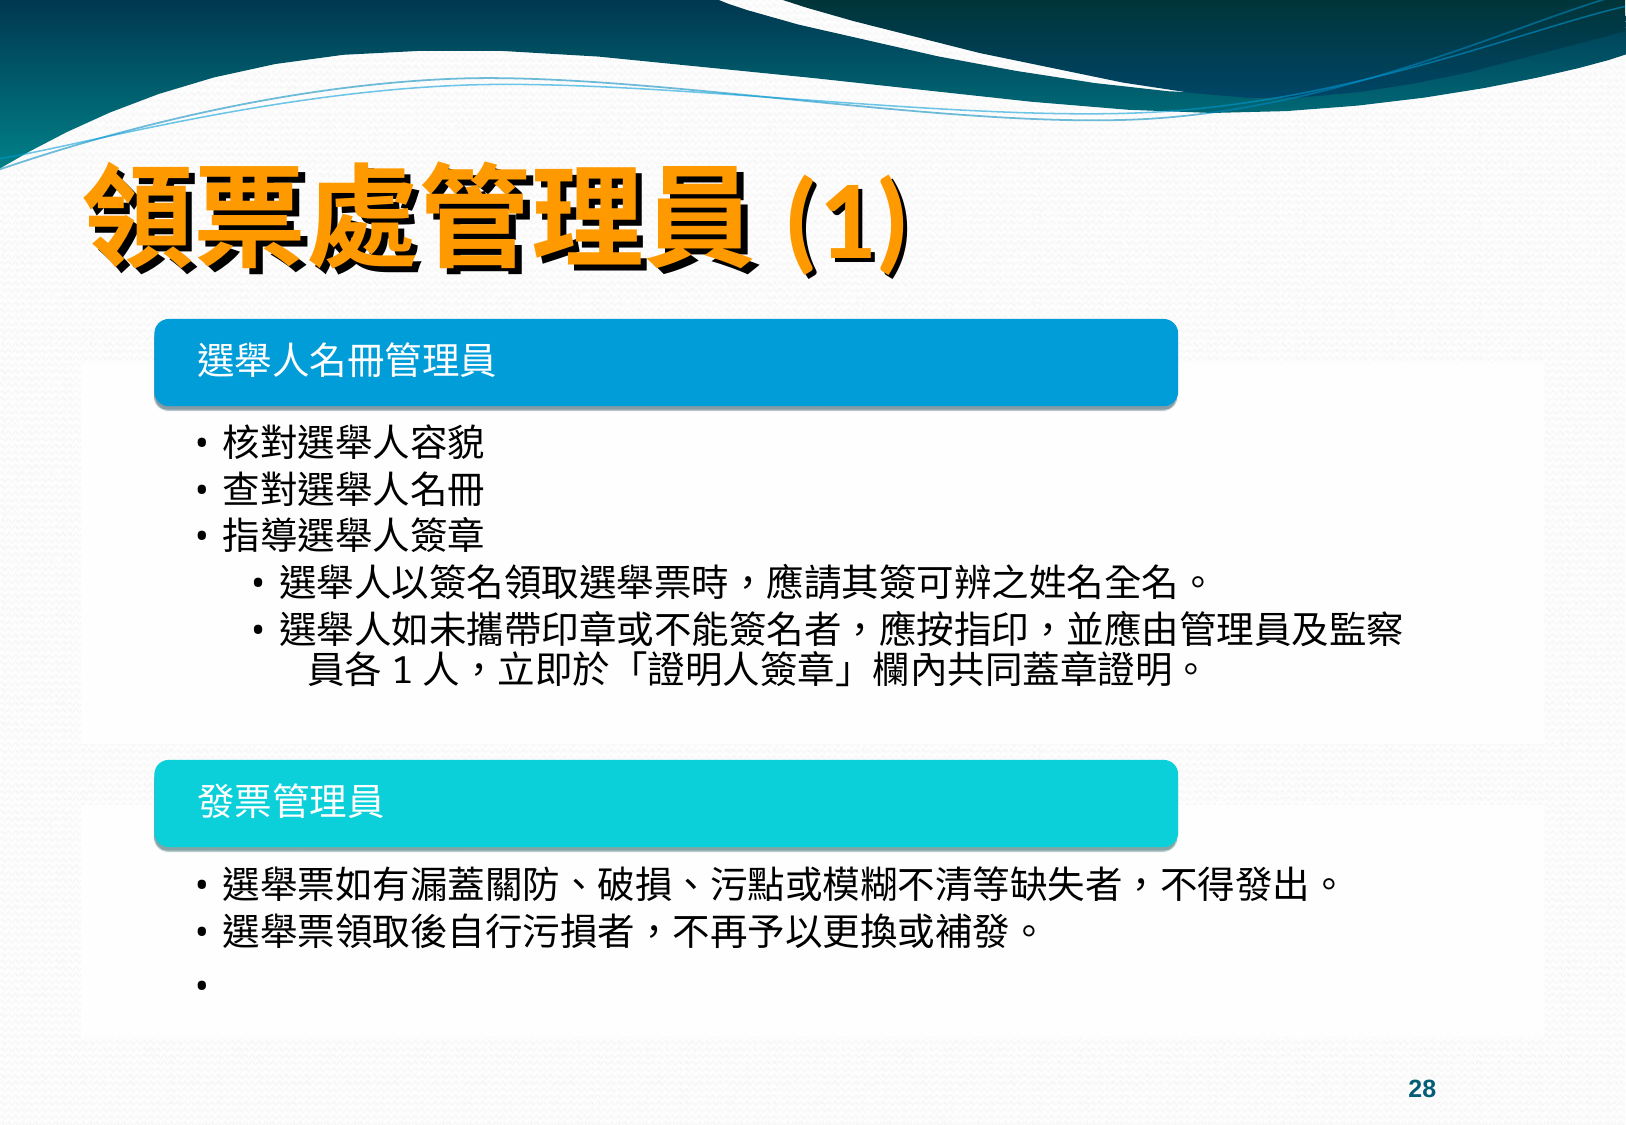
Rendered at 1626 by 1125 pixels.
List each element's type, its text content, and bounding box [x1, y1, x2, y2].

text_box 核對選舉人容貌 查對選舉人名冊 指導選舉人簽章 選舉人以簽名領取選舉票時，應請其簽可辨之姓名全名。 選舉人如未攜帶印章或不能簽名者，應按指印，並應由管理員及監察員各1人，立即於「證明人簽章」欄內共同蓋章證明。 [81, 362, 1544, 744]
text_box 選舉人名冊管理員 [154, 318, 1179, 407]
text_box 28 [1408, 1042, 1544, 1103]
text_box 發票管理員 [154, 759, 1179, 848]
text_box 選舉票如有漏蓋關防、破損、污點或模糊不清等缺失者，不得發出。 選舉票領取後自行污損者，不再予以更換或補發。 [81, 804, 1544, 1038]
title 領票處管理員(1) [81, 115, 1544, 304]
